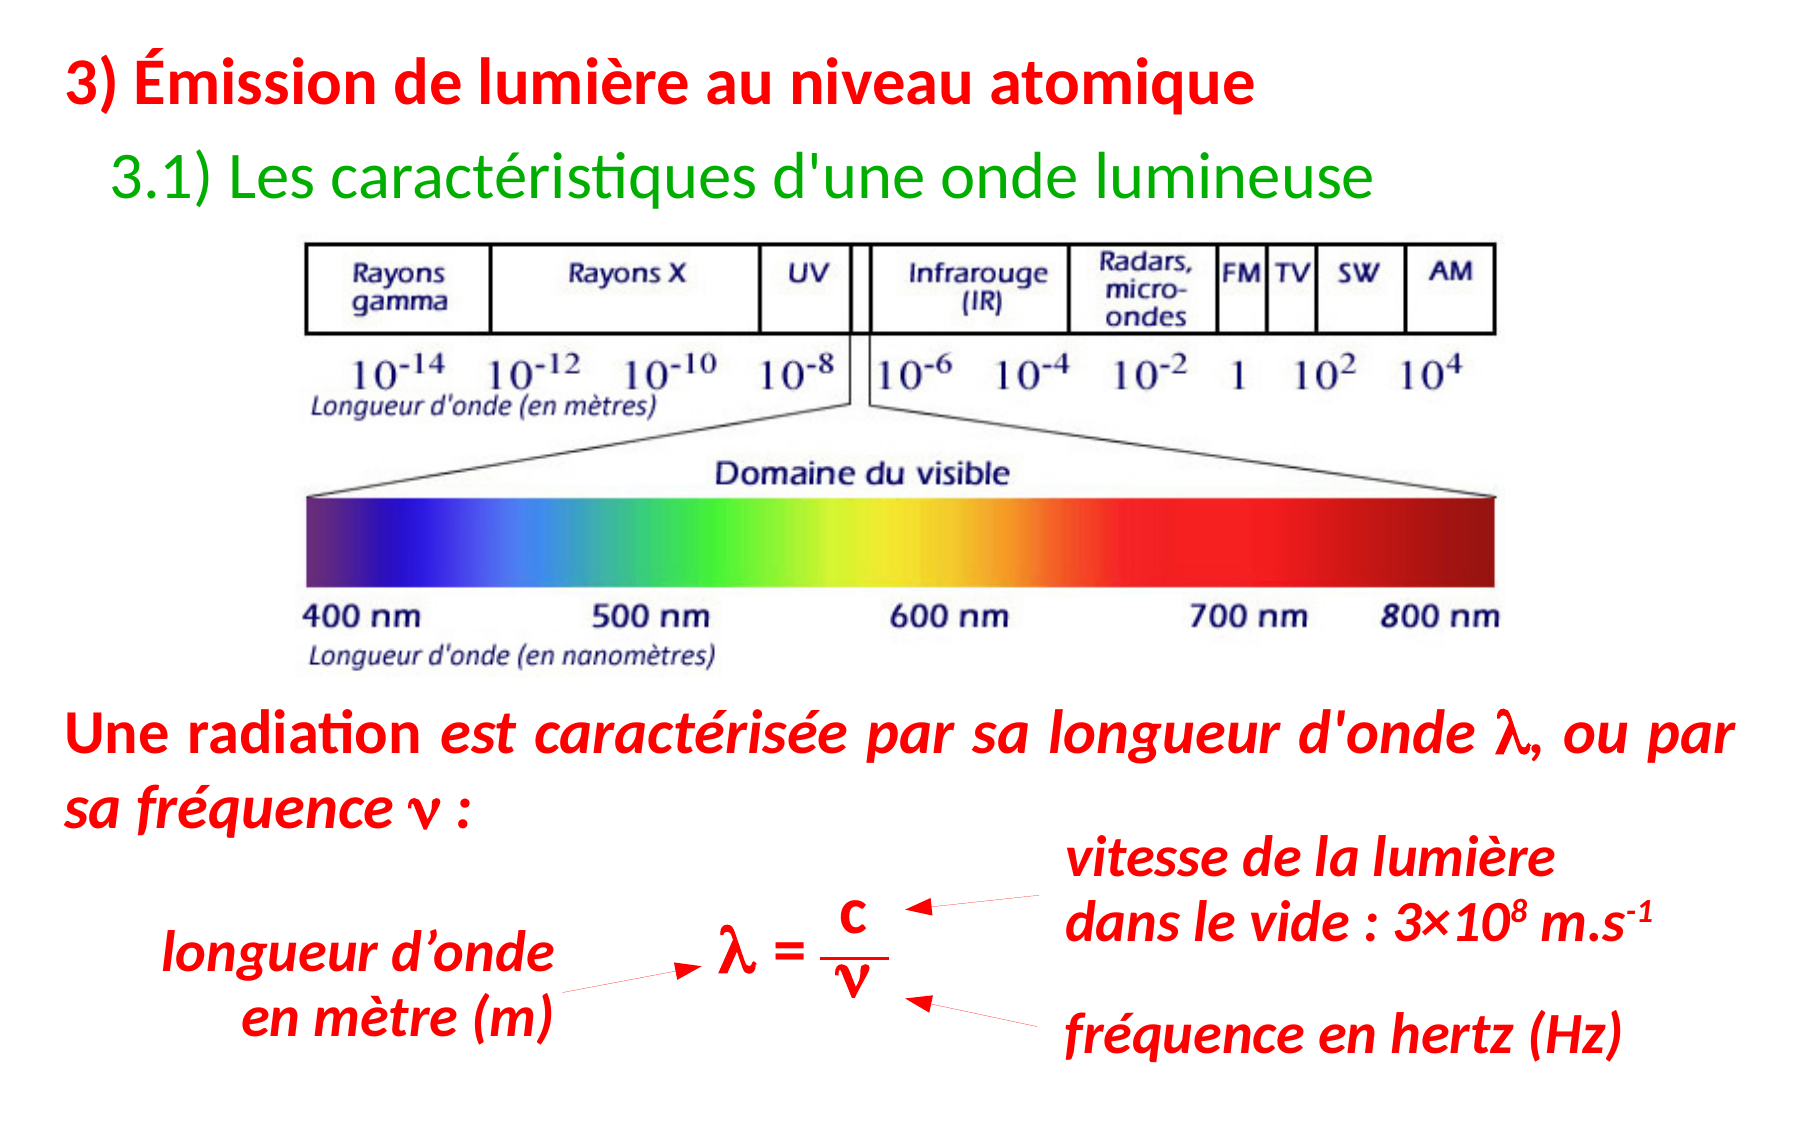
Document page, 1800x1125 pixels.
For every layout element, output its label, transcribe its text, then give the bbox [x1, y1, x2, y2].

text_box longueur d’onde en mètre (m) [36, 911, 570, 1040]
text_box vitesse de la lumière dans le vide : 3×108 m.s-1 [1050, 816, 1800, 945]
list 3) Émission de lumière au niveau atomique 3.1) Les caractéristiques d'une onde lumineuse Une radiation est caractérisée par sa longueur d'onde l, ou par sa fréquence n : [49, 30, 1751, 1093]
text_box fréquence en hertz (Hz) [1050, 994, 1767, 1067]
text_box l = [703, 904, 821, 1011]
text_box c n [821, 876, 899, 1055]
picture [295, 233, 1505, 677]
